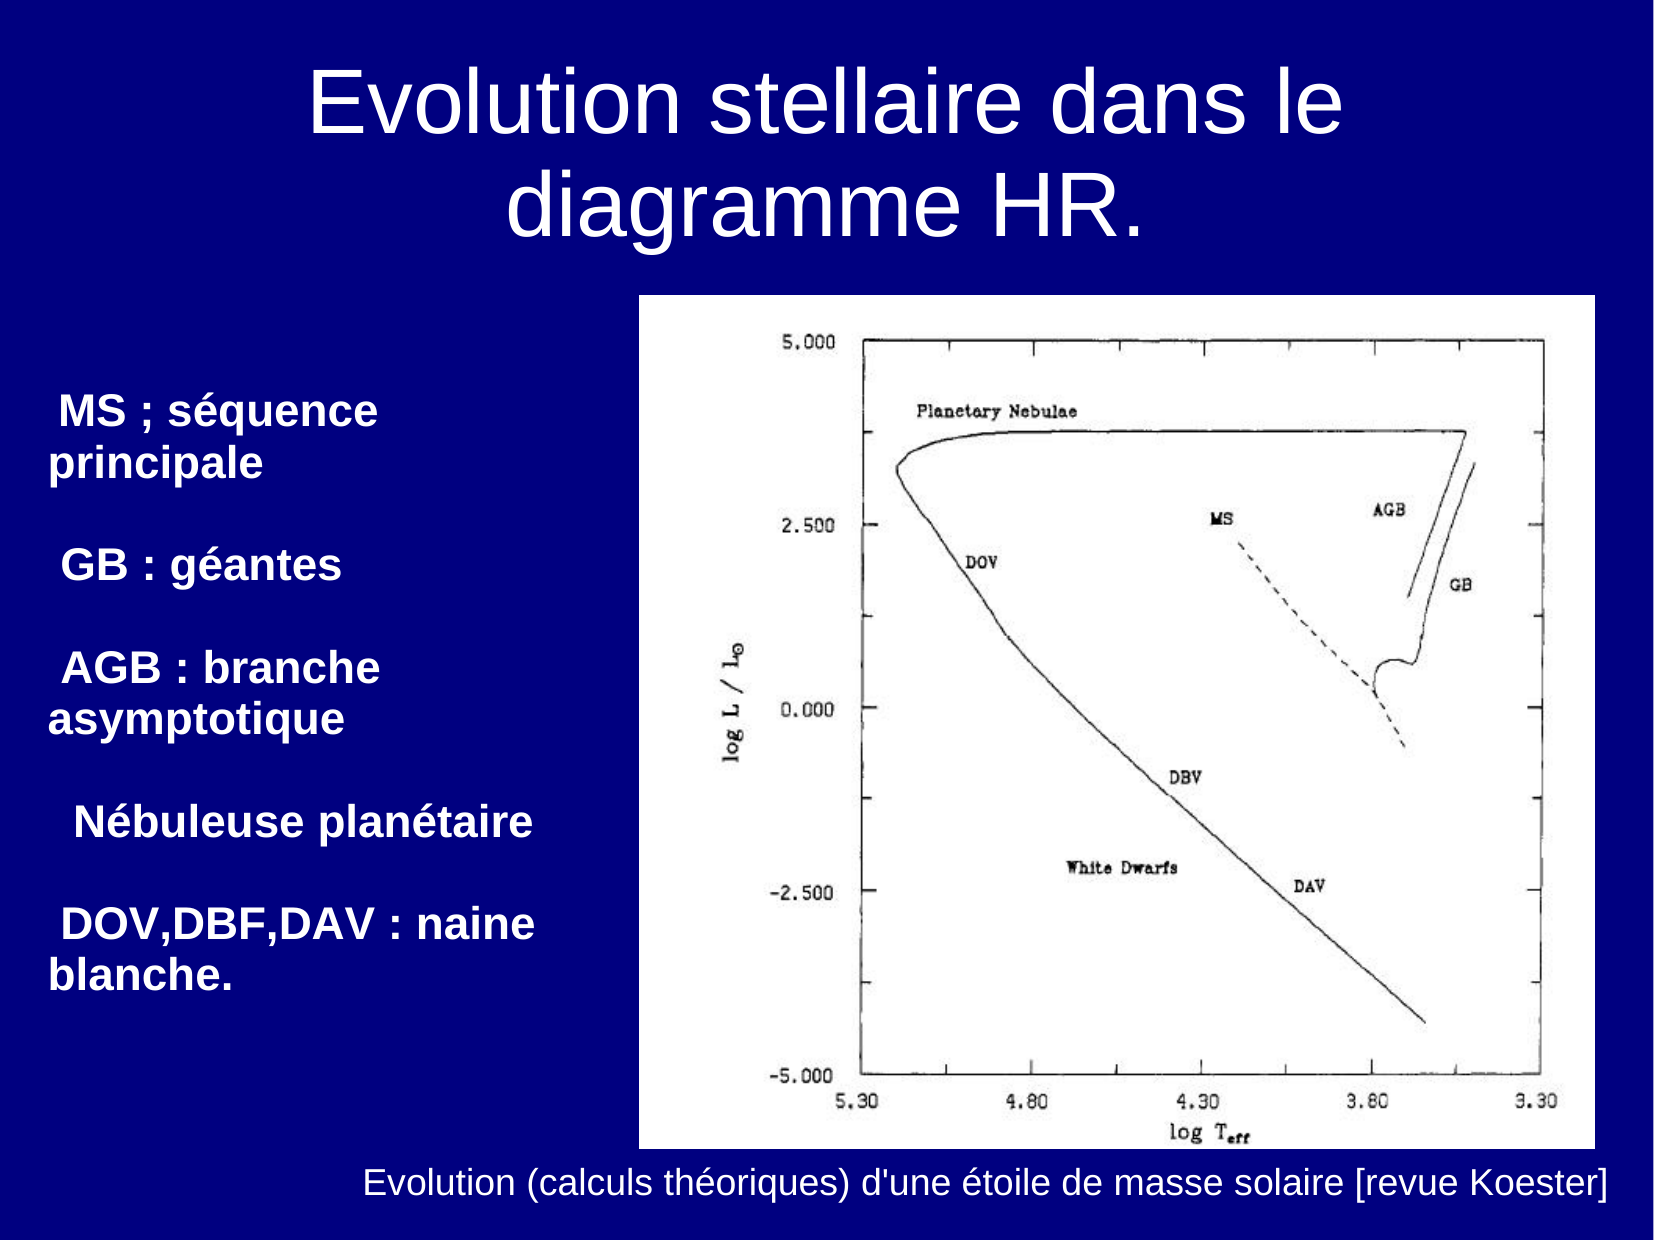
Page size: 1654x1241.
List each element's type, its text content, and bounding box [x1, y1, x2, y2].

title Evolution stellaire dans le diagramme HR. [82, 49, 1571, 257]
text_box Evolution (calculs théoriques) d'une étoile de masse solaire [revue Koester] [347, 1153, 1625, 1211]
text_box MS ; séquence principale GB : géantes AGB : branche asymptotique Nébuleuse planétaire DOV,DBF,DAV : naine blanche. [32, 378, 621, 1073]
picture [639, 295, 1595, 1149]
